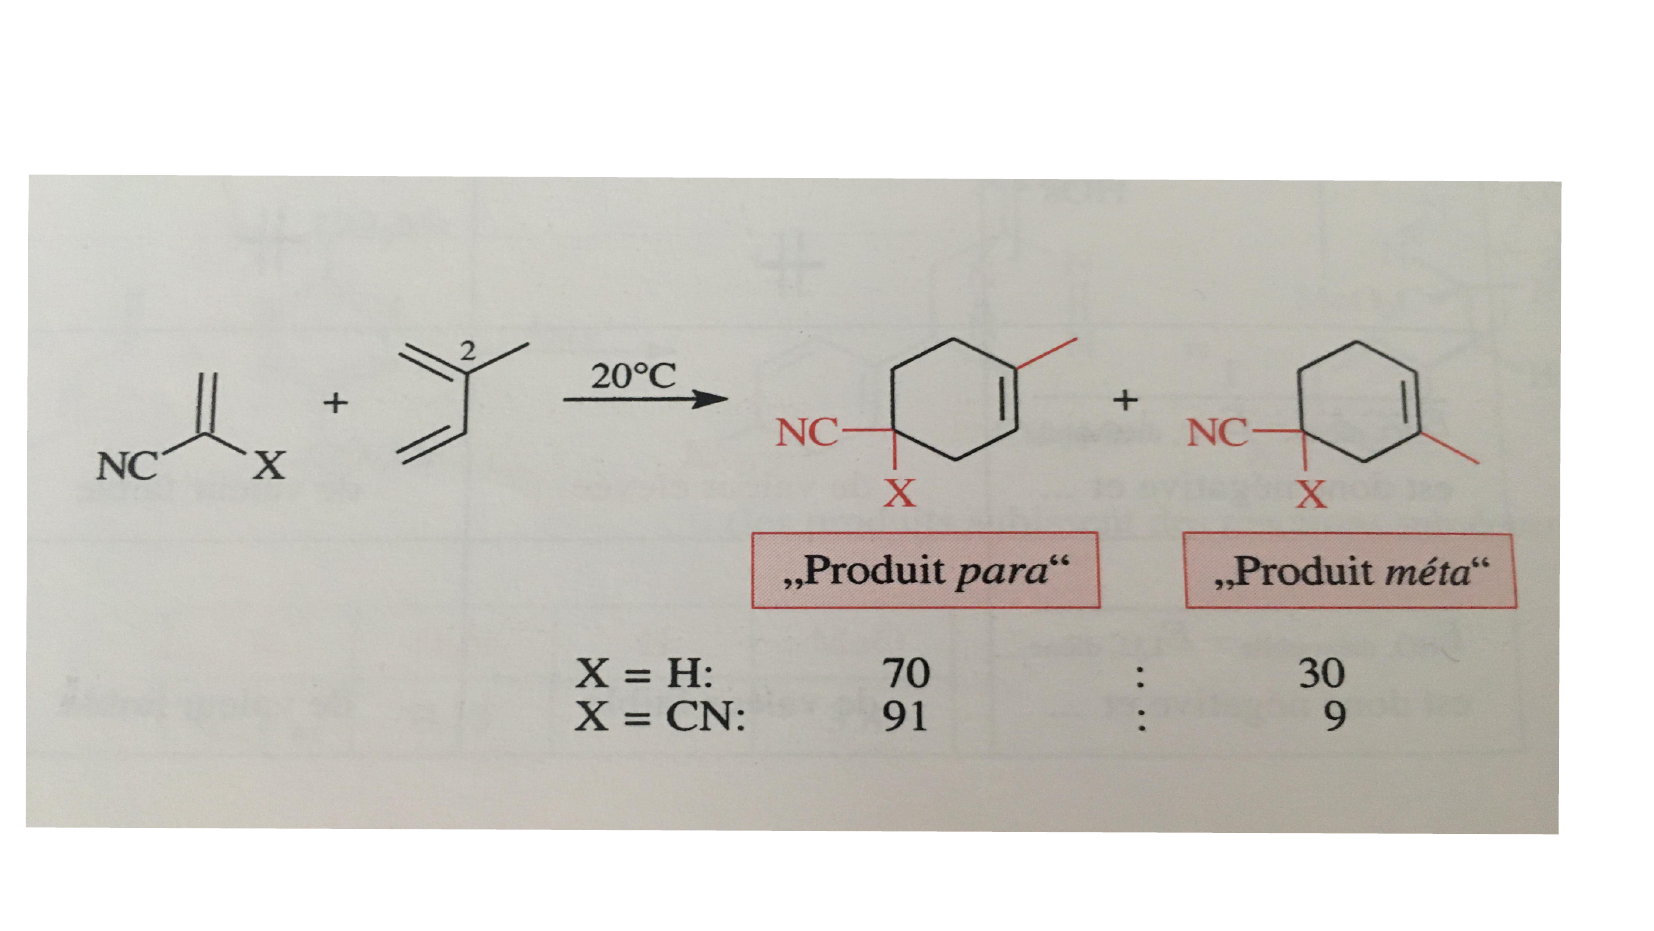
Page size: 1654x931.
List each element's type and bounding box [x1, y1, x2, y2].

picture [25, 174, 1562, 835]
